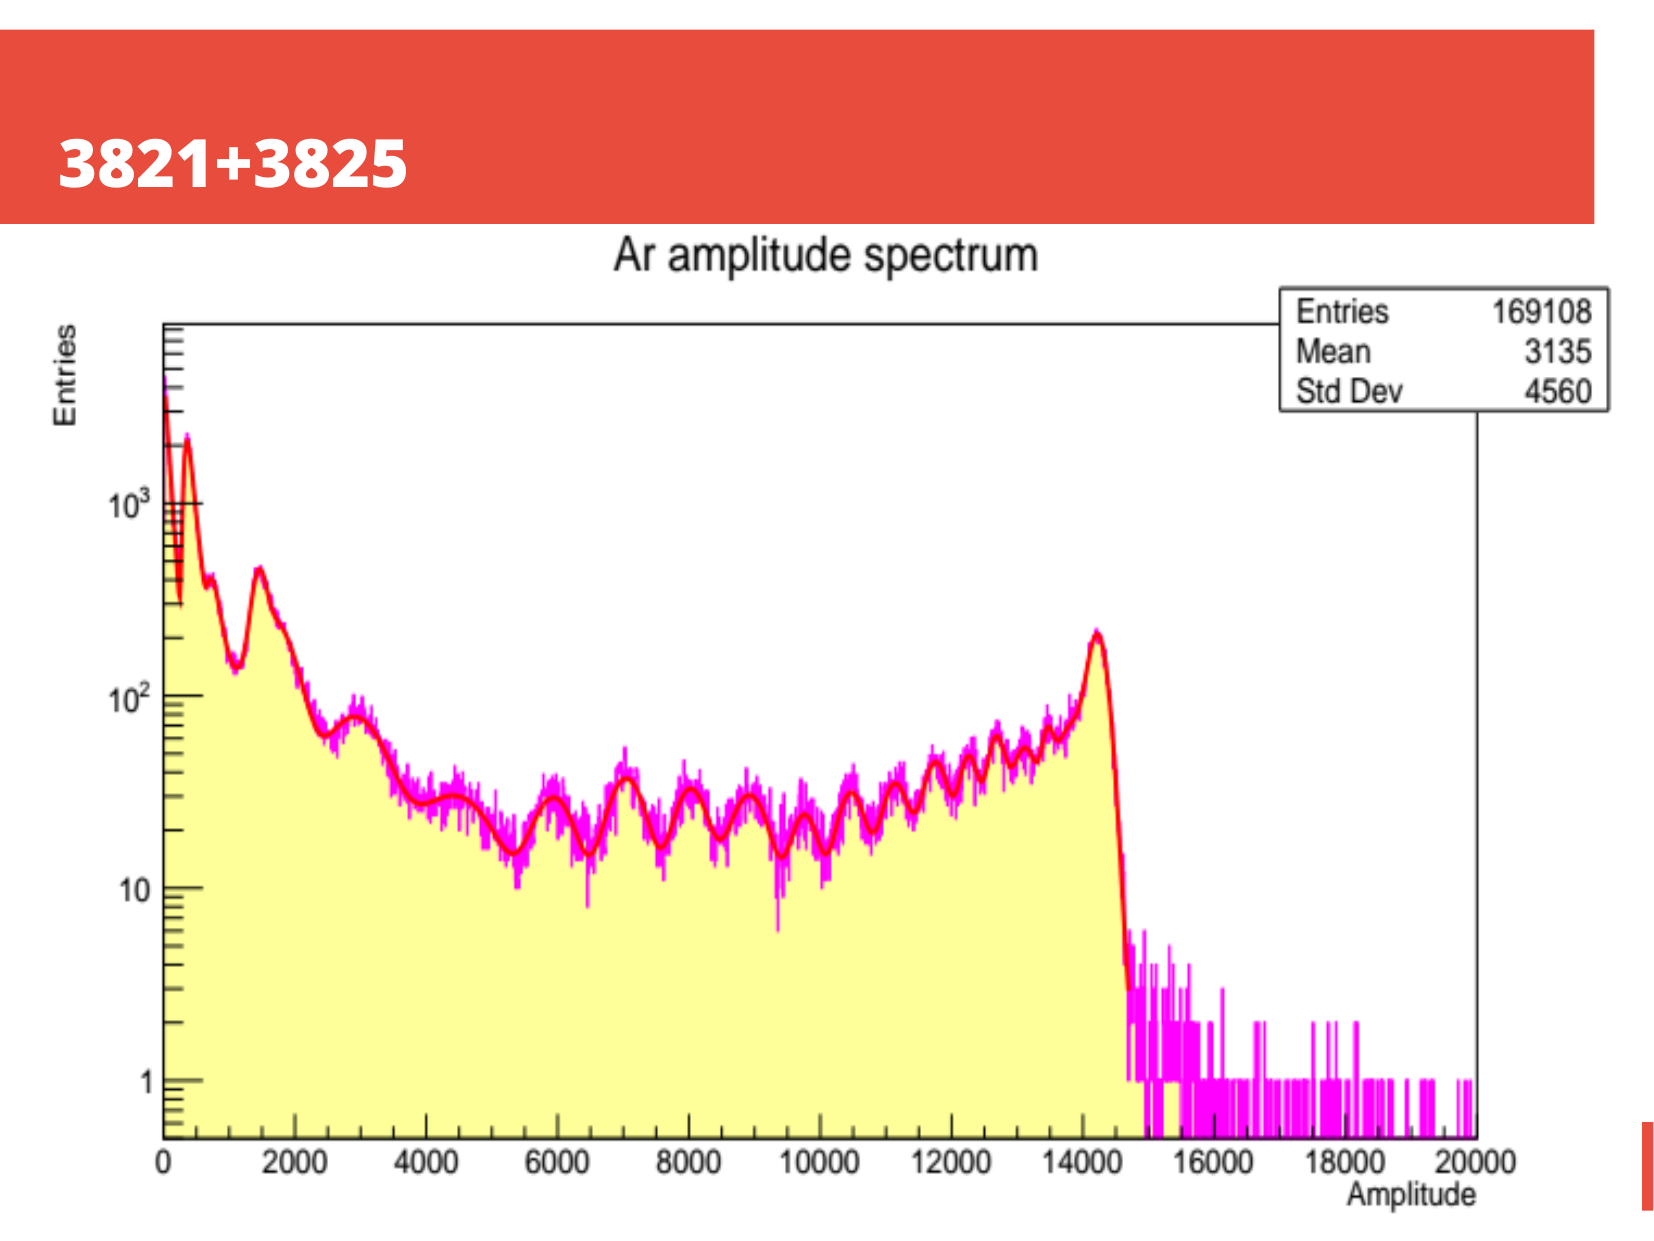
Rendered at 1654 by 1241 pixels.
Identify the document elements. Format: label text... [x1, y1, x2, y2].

picture [0, 224, 1642, 1241]
title 3821+3825 [59, 59, 1595, 207]
